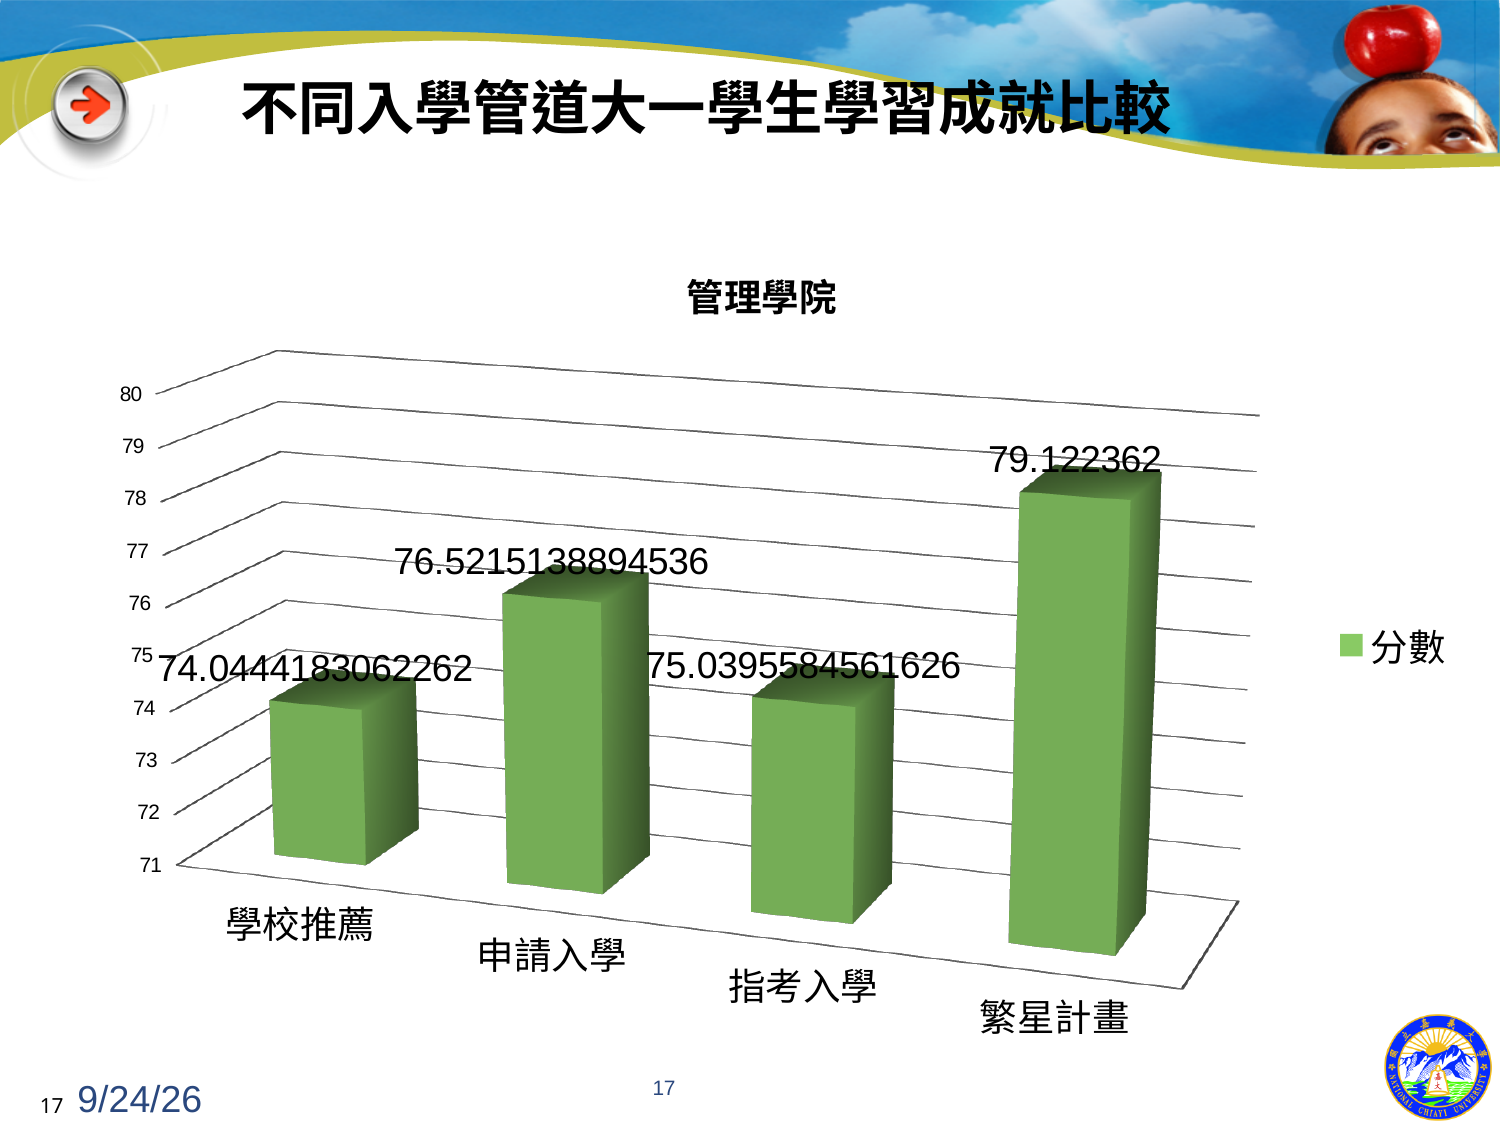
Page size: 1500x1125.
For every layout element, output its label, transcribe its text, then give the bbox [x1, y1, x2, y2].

title 不同入學管道大一學生學習成就比較 [225, 28, 1388, 185]
chart [53, 231, 1471, 1059]
text_box [24, 1067, 376, 1125]
text_box [637, 1067, 775, 1111]
